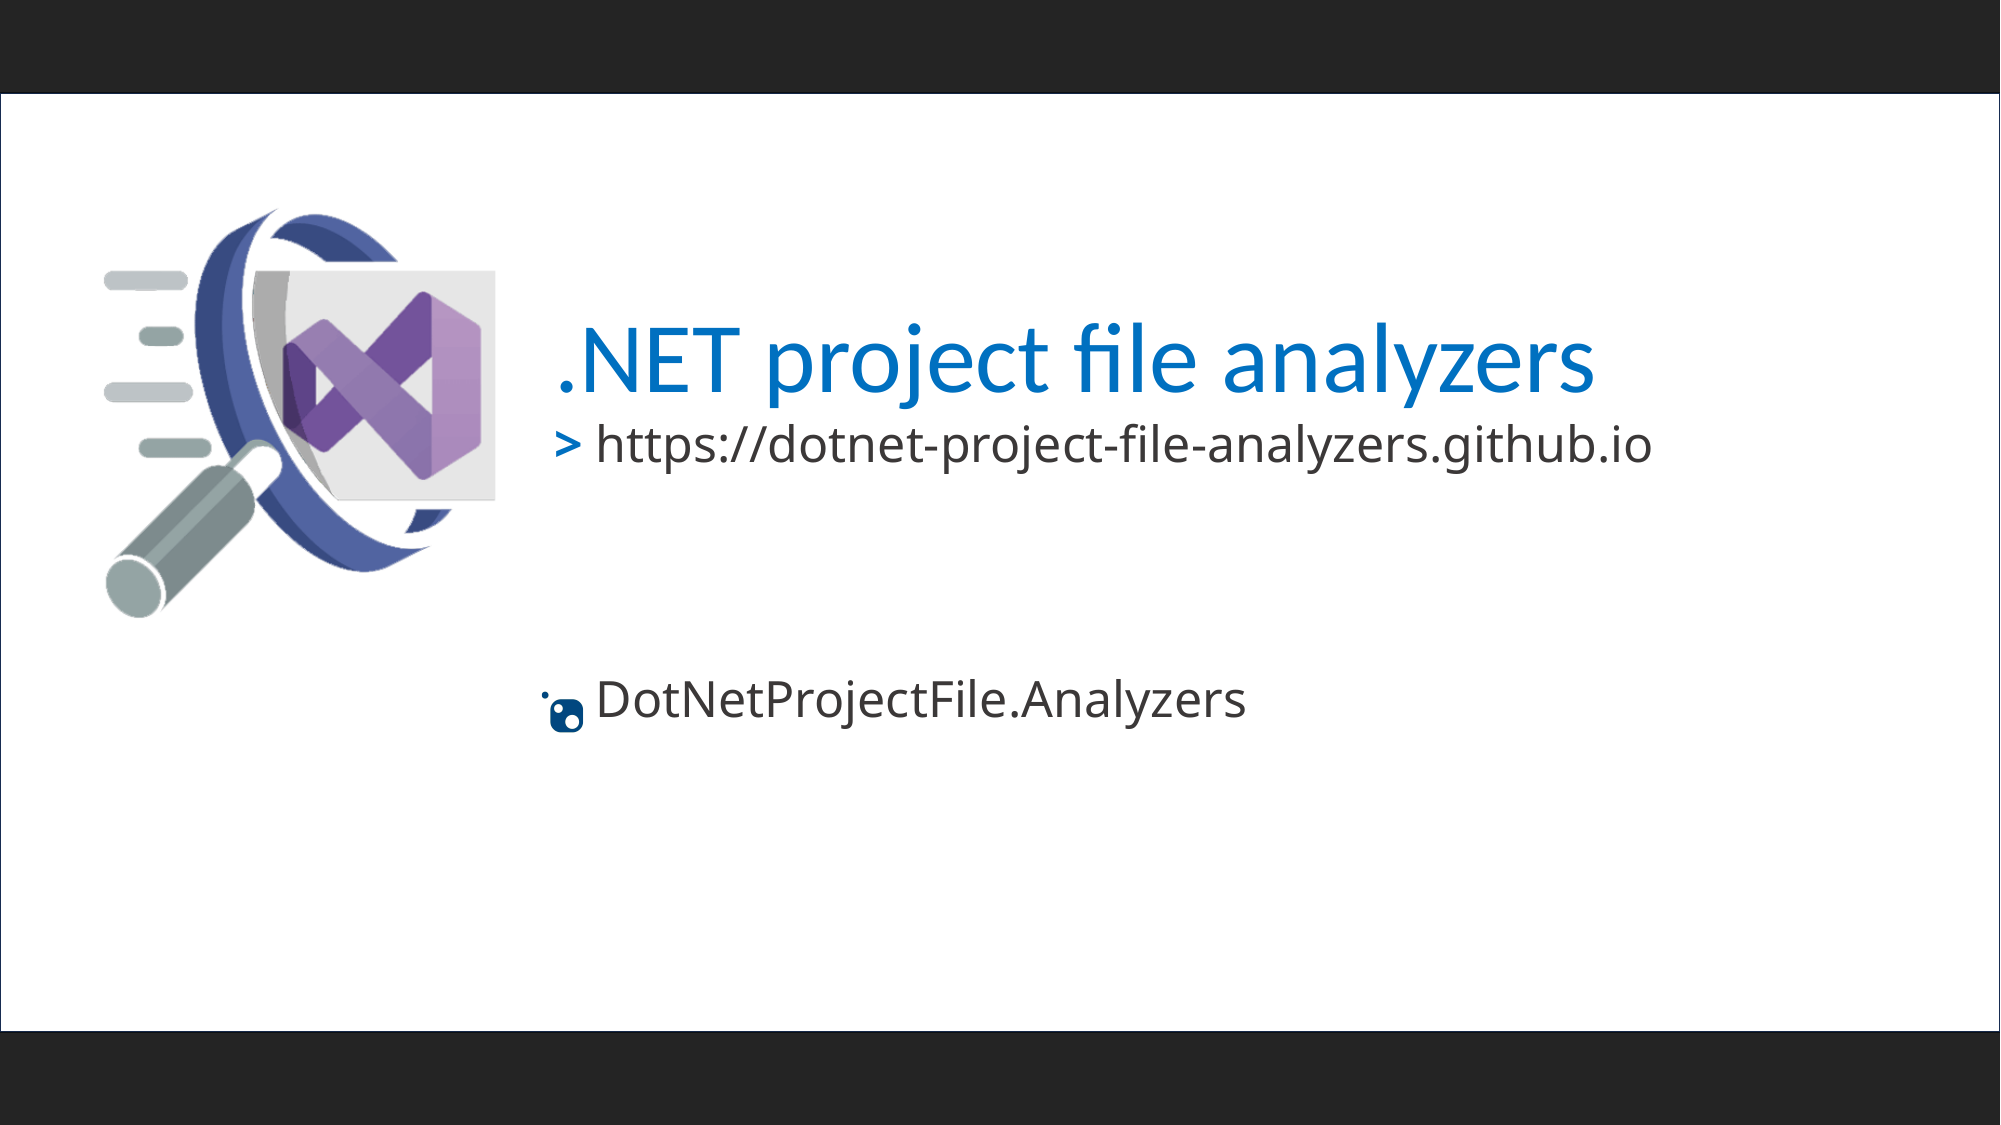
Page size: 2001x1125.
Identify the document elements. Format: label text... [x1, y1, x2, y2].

text_box .NET project file analyzers > https://dotnet-project-file-analyzers.github.io > DotNetProjectFile.Analyzers [539, 285, 1804, 892]
picture [538, 688, 587, 737]
text_box [0, 0, 2000, 1125]
picture [94, 197, 527, 629]
